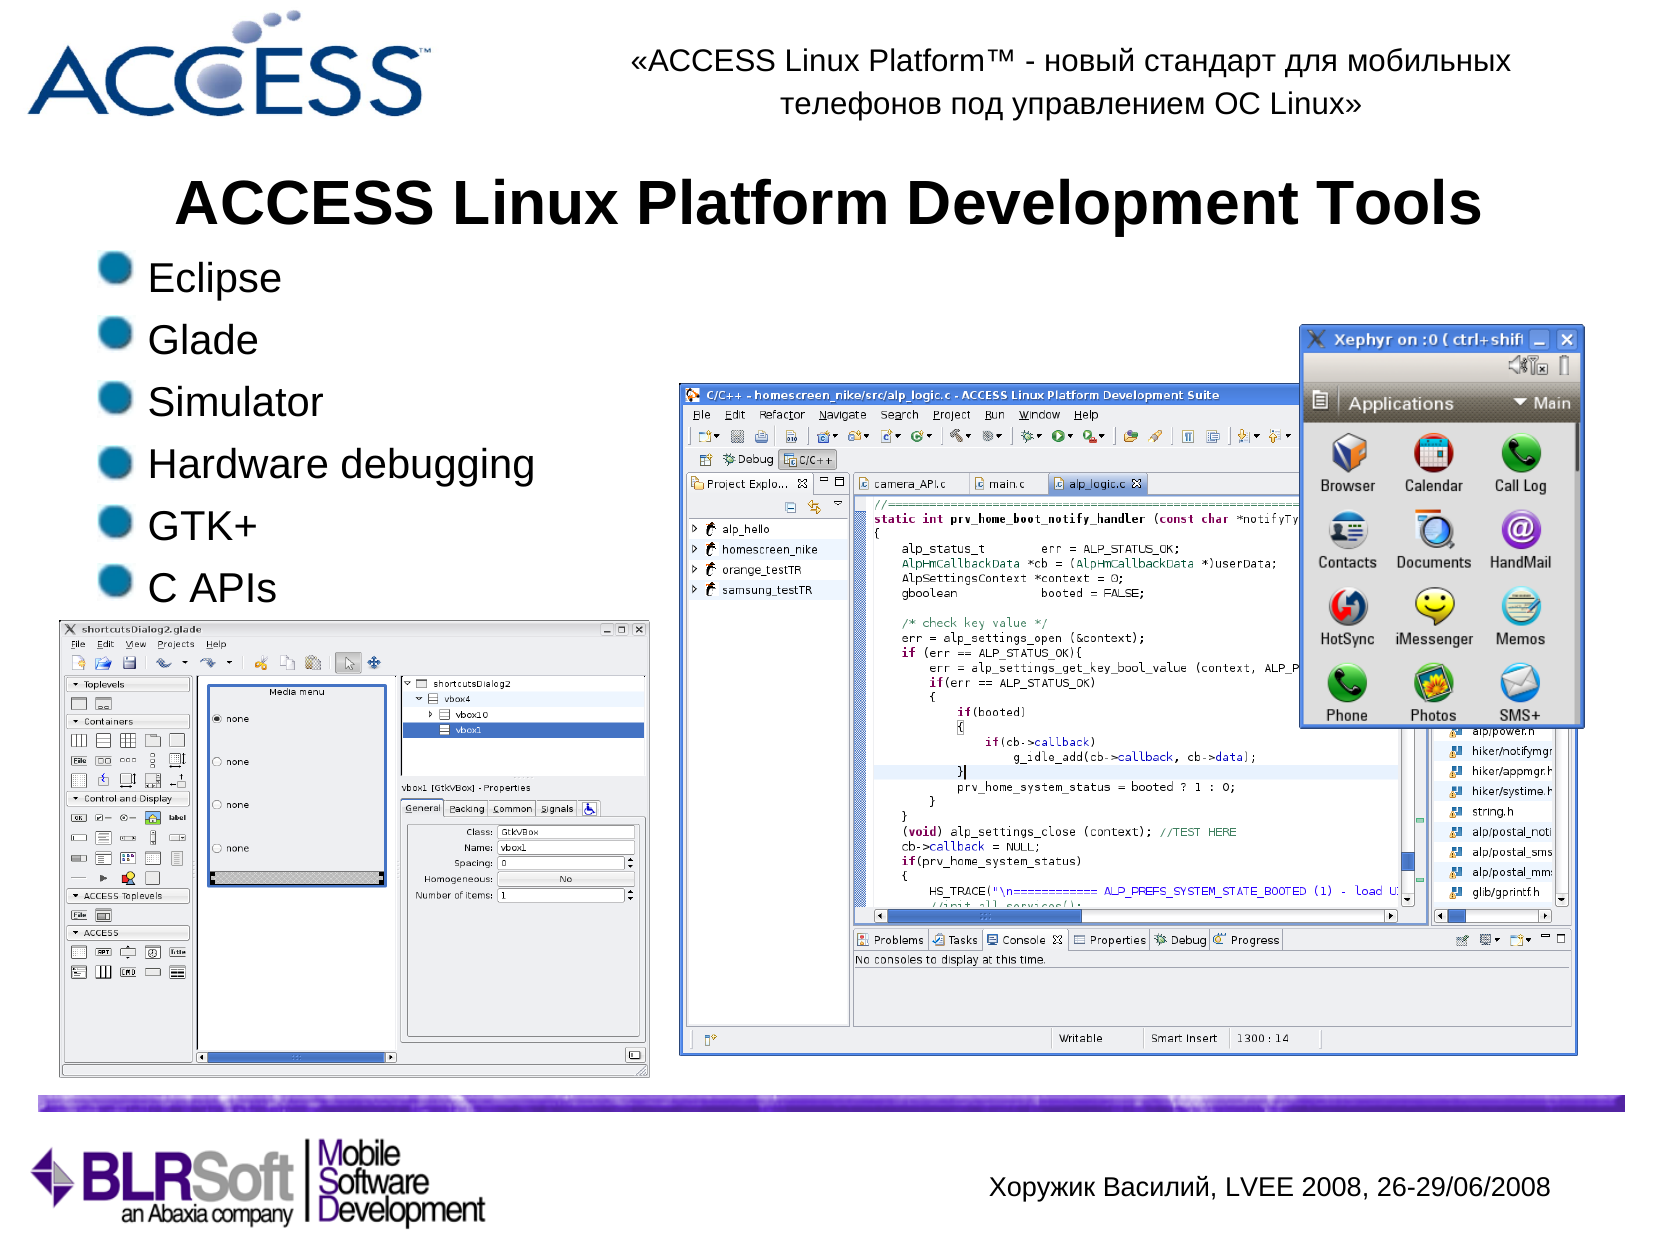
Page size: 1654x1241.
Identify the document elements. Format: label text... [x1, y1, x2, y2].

text_box Eclipse Glade Simulator Hardware debugging GTK+ C APIs [147, 239, 556, 612]
picture [38, 1095, 1625, 1112]
picture [97, 250, 136, 289]
picture [97, 504, 136, 542]
picture [97, 380, 136, 418]
picture [59, 620, 650, 1078]
picture [97, 315, 136, 353]
title «ACCESS Linux Platform™ - новый стандарт для мобильных телефонов под управлением ОС Linux» [560, 26, 1583, 130]
picture [97, 563, 136, 601]
picture [97, 445, 136, 483]
picture [17, 5, 443, 119]
text_box Хоружик Василий, LVEE 2008, 26-29/06/2008 [885, 1122, 1654, 1241]
picture [15, 1122, 502, 1241]
picture [679, 324, 1585, 1056]
text_box ACCESS Linux Platform Development Tools [123, 138, 1536, 243]
